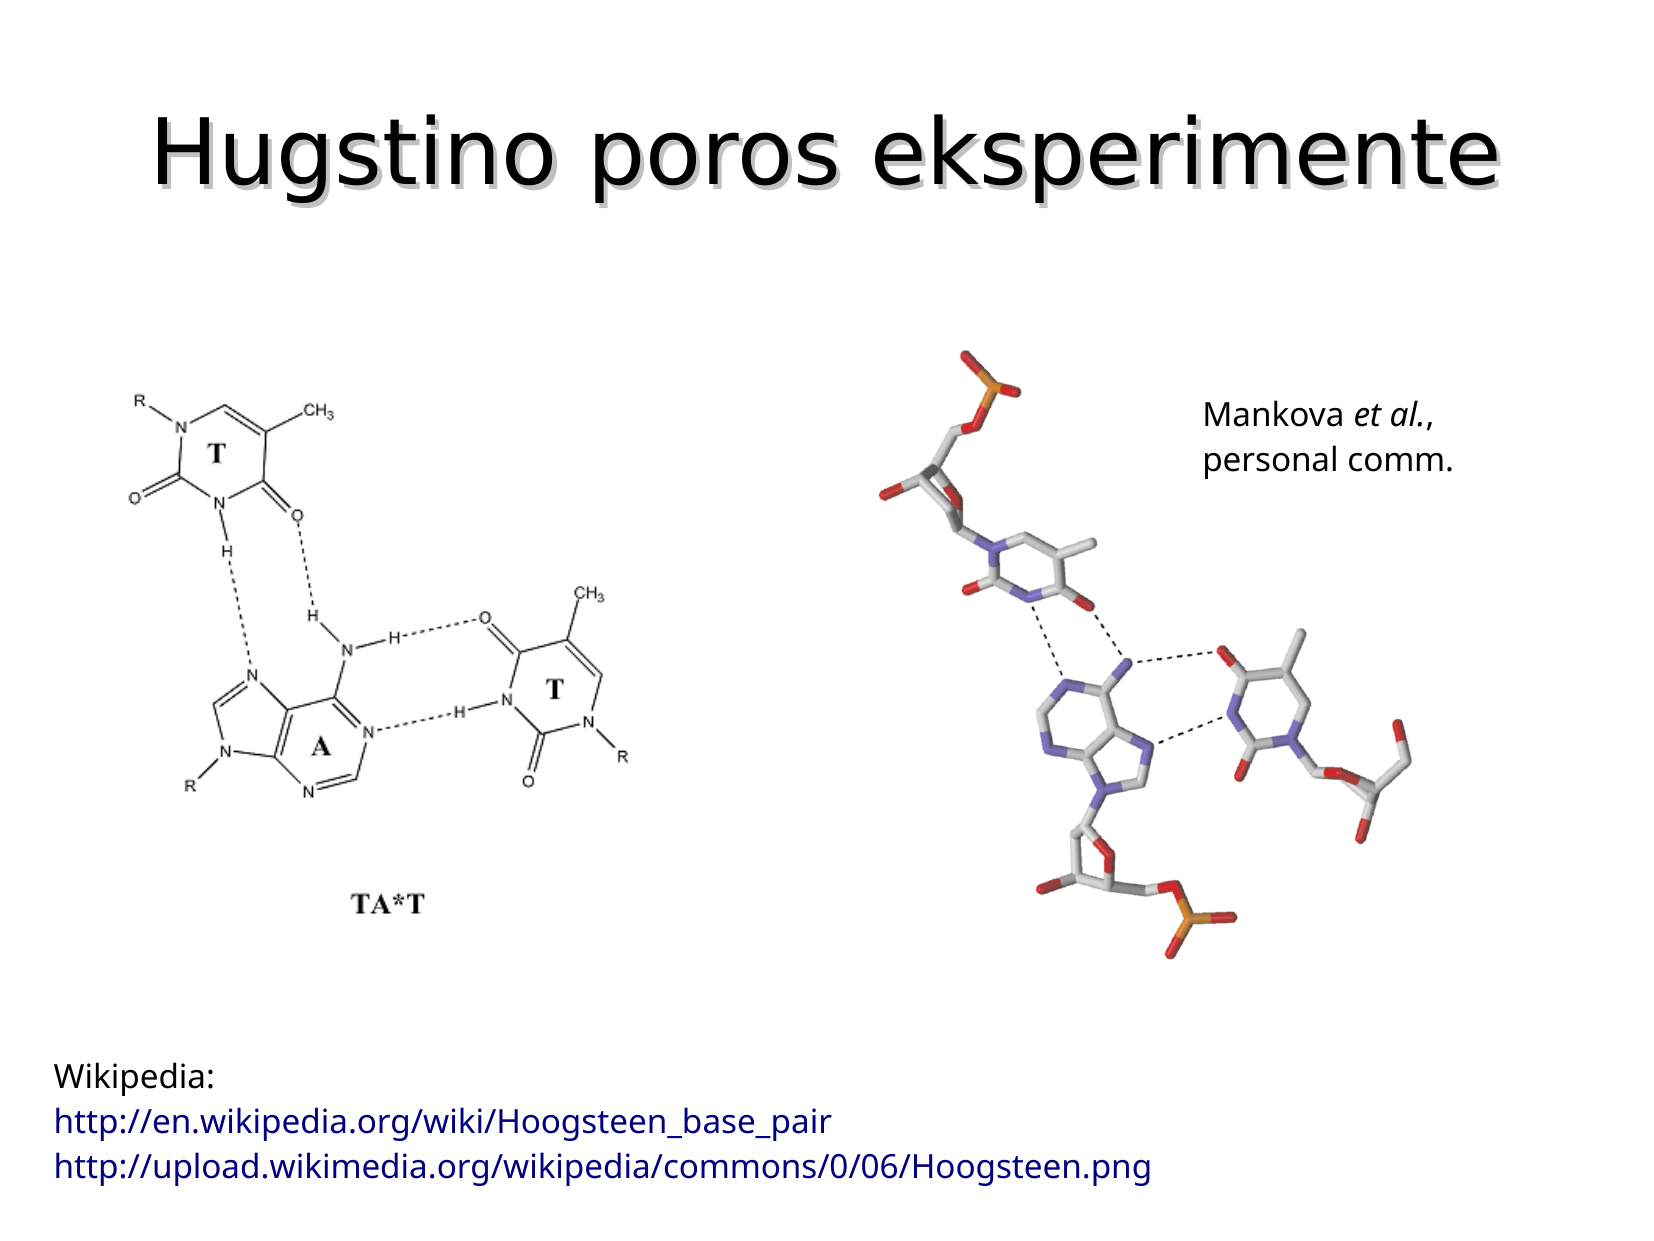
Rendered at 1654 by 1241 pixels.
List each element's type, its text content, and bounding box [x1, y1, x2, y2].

text_box Wikipedia: http://en.wikipedia.org/wiki/Hoogsteen_base_pair http://upload.wikimedia.org/wikipedia/commons/0/06/Hoogsteen.png [38, 1045, 1257, 1182]
text_box Mankova et al., personal comm. [1187, 383, 1477, 481]
picture [118, 383, 653, 931]
title Hugstino poros eksperimente [82, 56, 1571, 250]
picture [725, 312, 1447, 1034]
